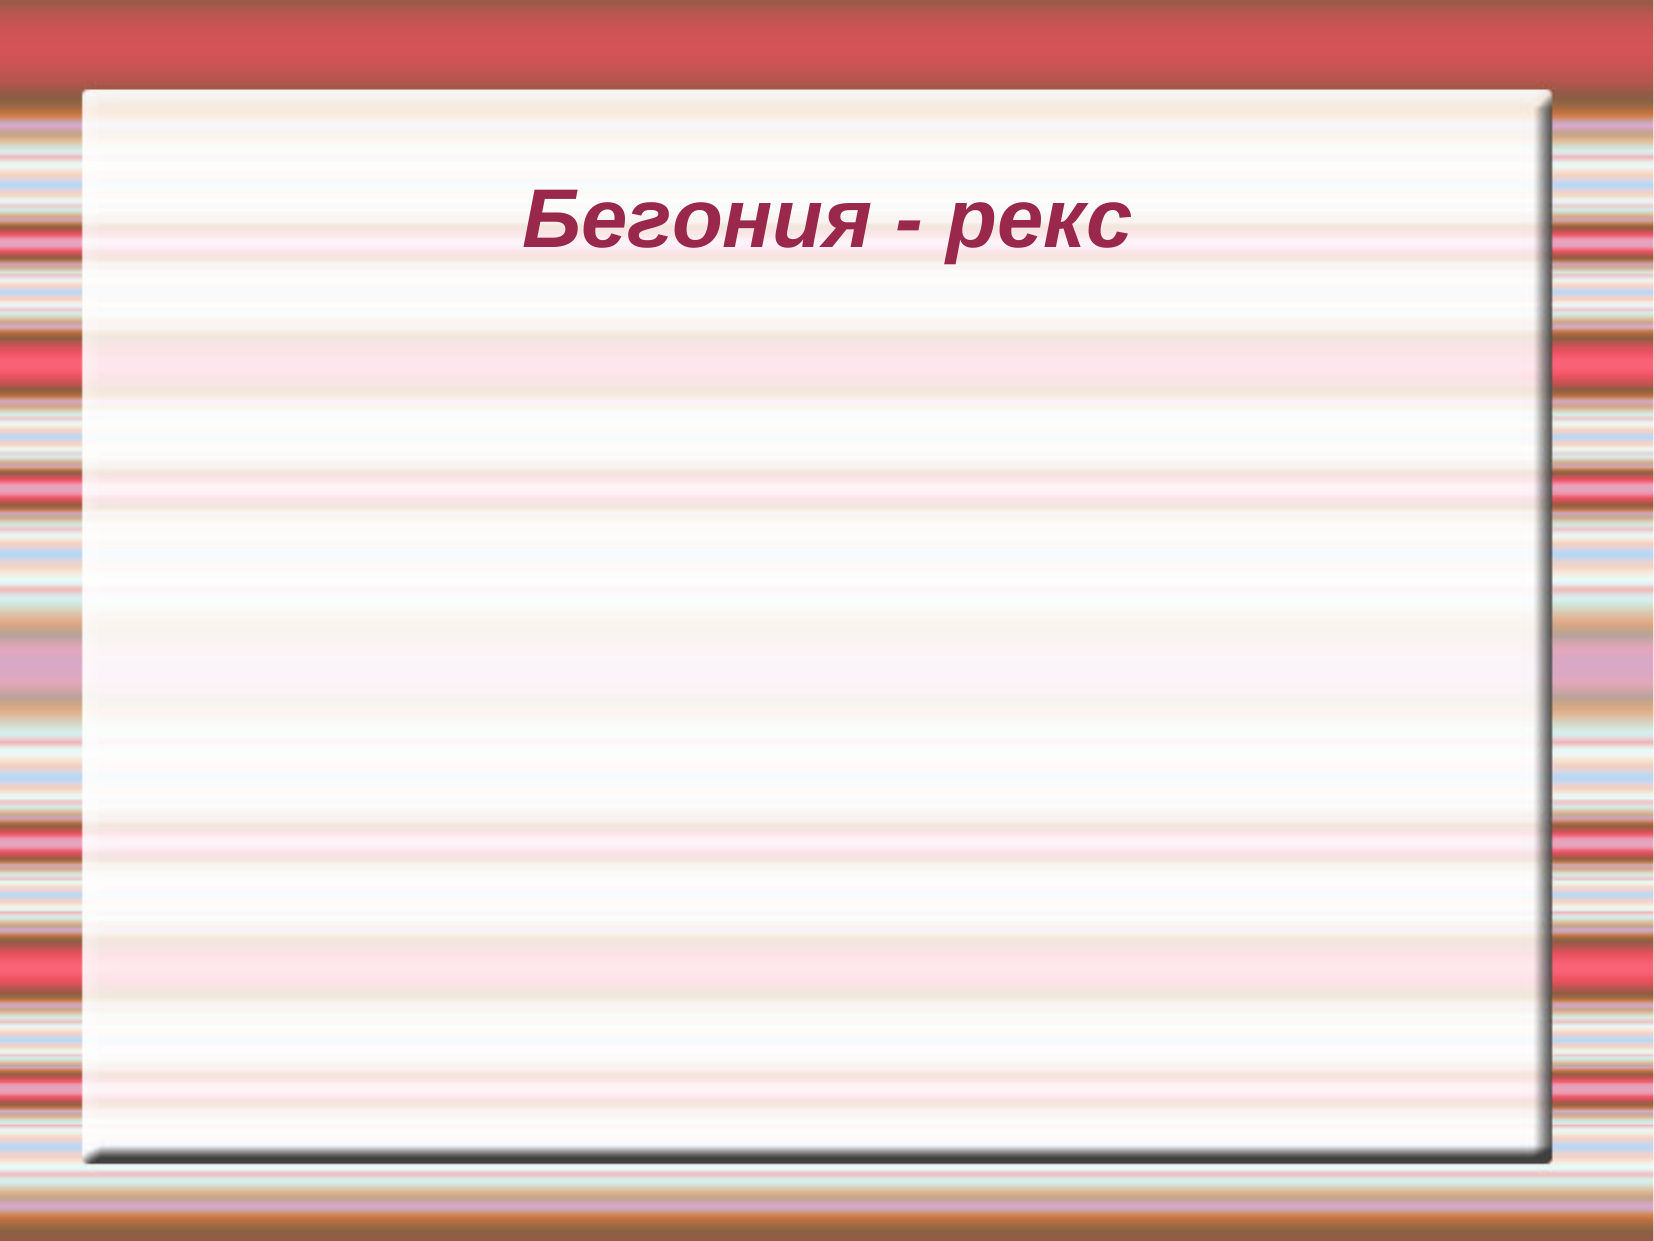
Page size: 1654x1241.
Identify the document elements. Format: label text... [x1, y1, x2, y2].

chart [134, 350, 1516, 1132]
title Бегония - рекс [121, 122, 1534, 315]
picture [0, 0, 1654, 1241]
